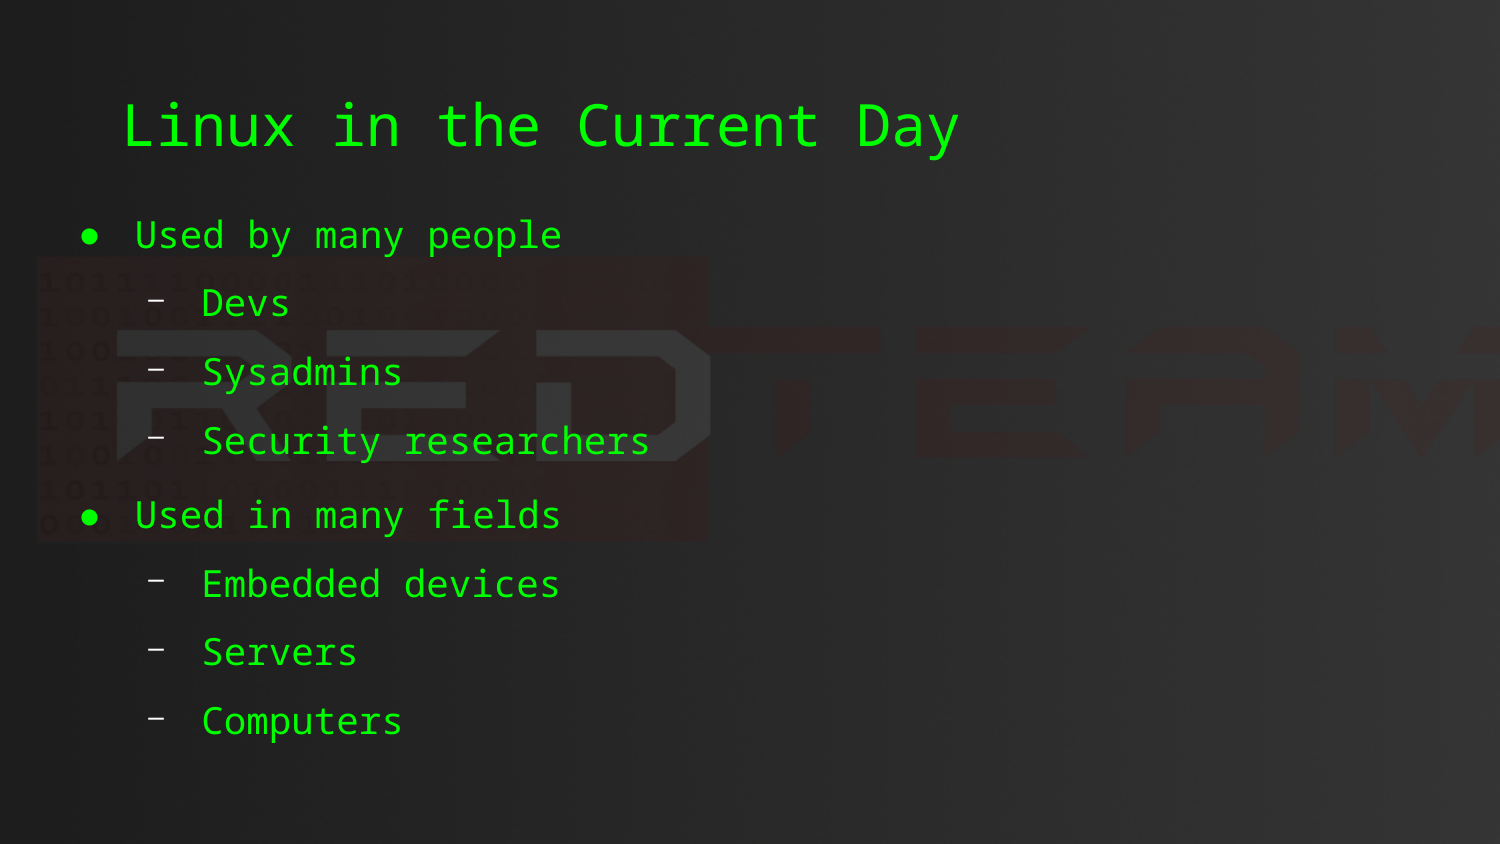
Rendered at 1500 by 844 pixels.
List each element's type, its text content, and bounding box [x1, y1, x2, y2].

picture [0, 0, 1500, 844]
list Used by many people Devs Sysadmins Security researchers Used in many fields Embedded devices Servers Computers [44, 189, 1443, 750]
title Linux in the Current Day [105, 72, 1443, 167]
